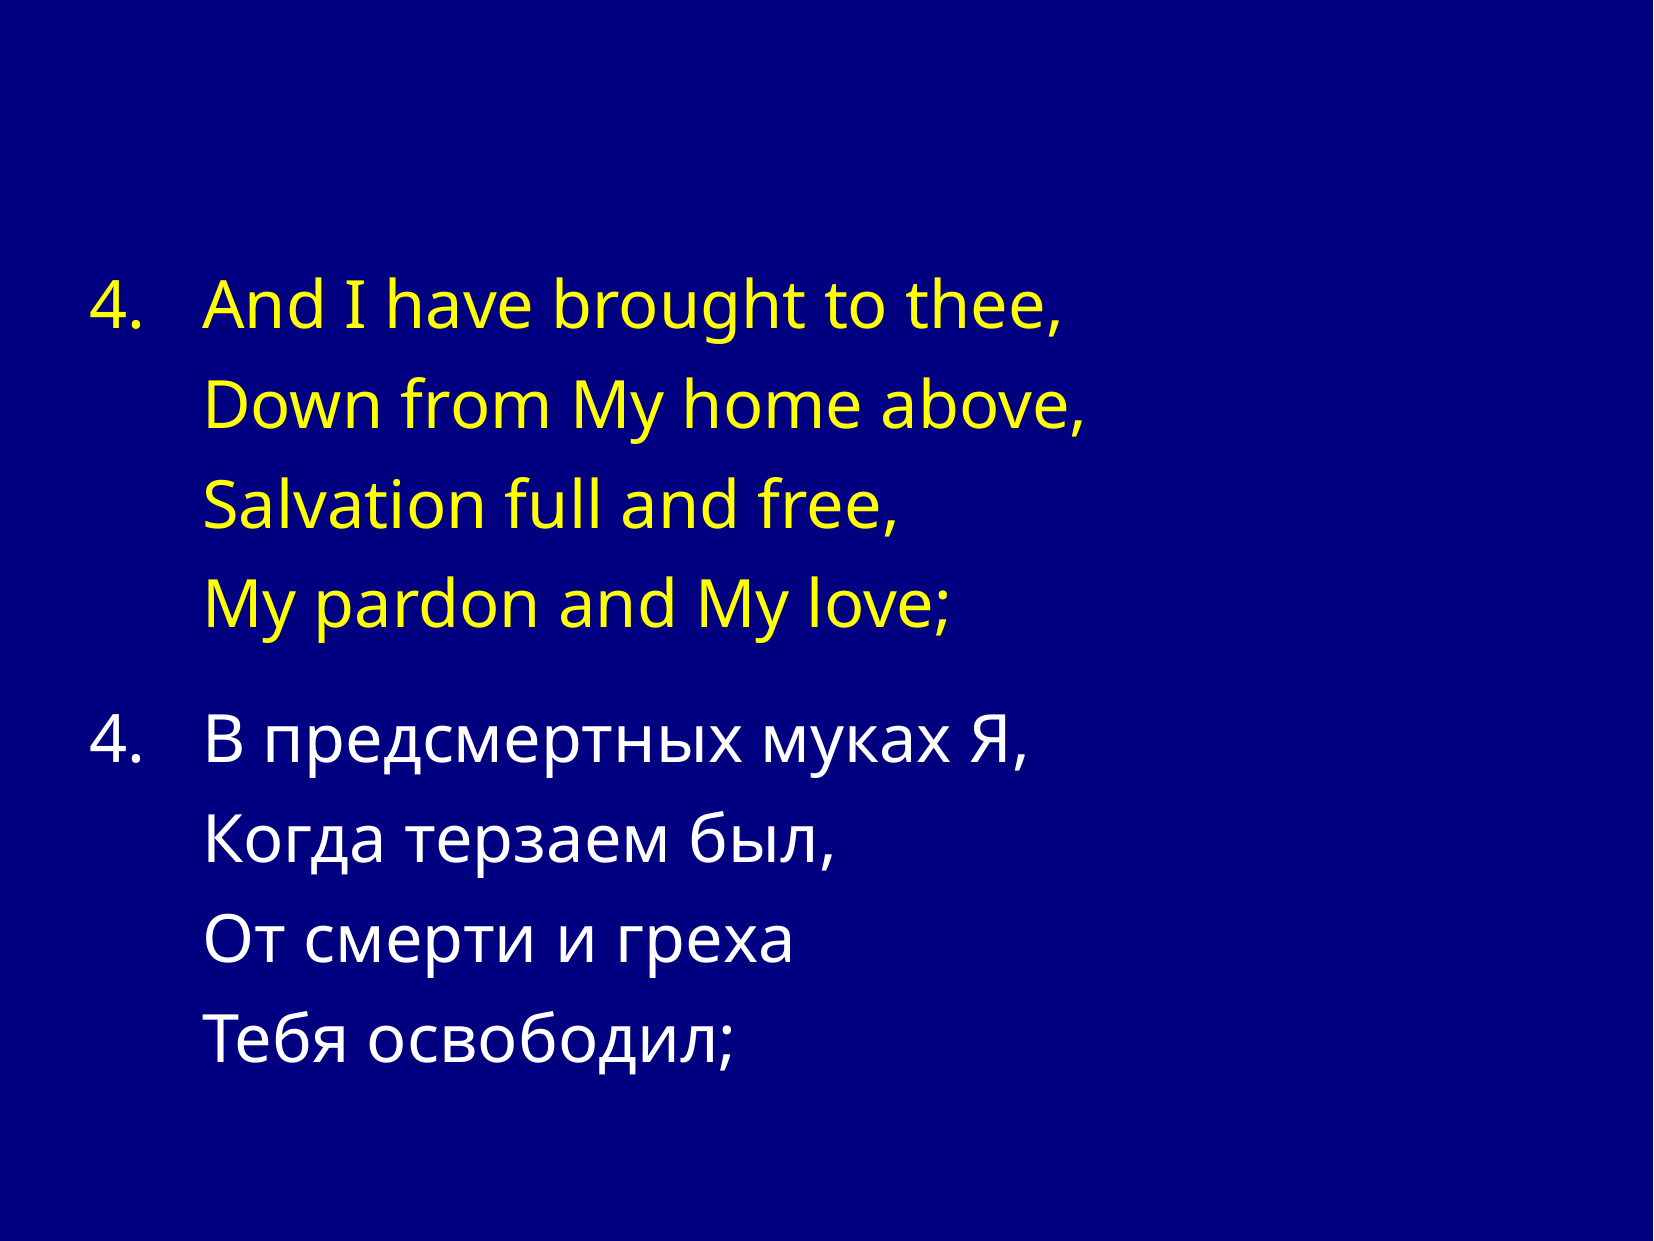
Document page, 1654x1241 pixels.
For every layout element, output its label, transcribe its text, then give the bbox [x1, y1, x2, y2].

text_box 4. В предсмертных муках Я, Когда терзаем был, От смерти и греха Тебя освободил; [75, 675, 1576, 1163]
text_box 4. And I have brought to thee, Down from My home above, Salvation full and free, My pardon and My love; [75, 150, 1576, 638]
